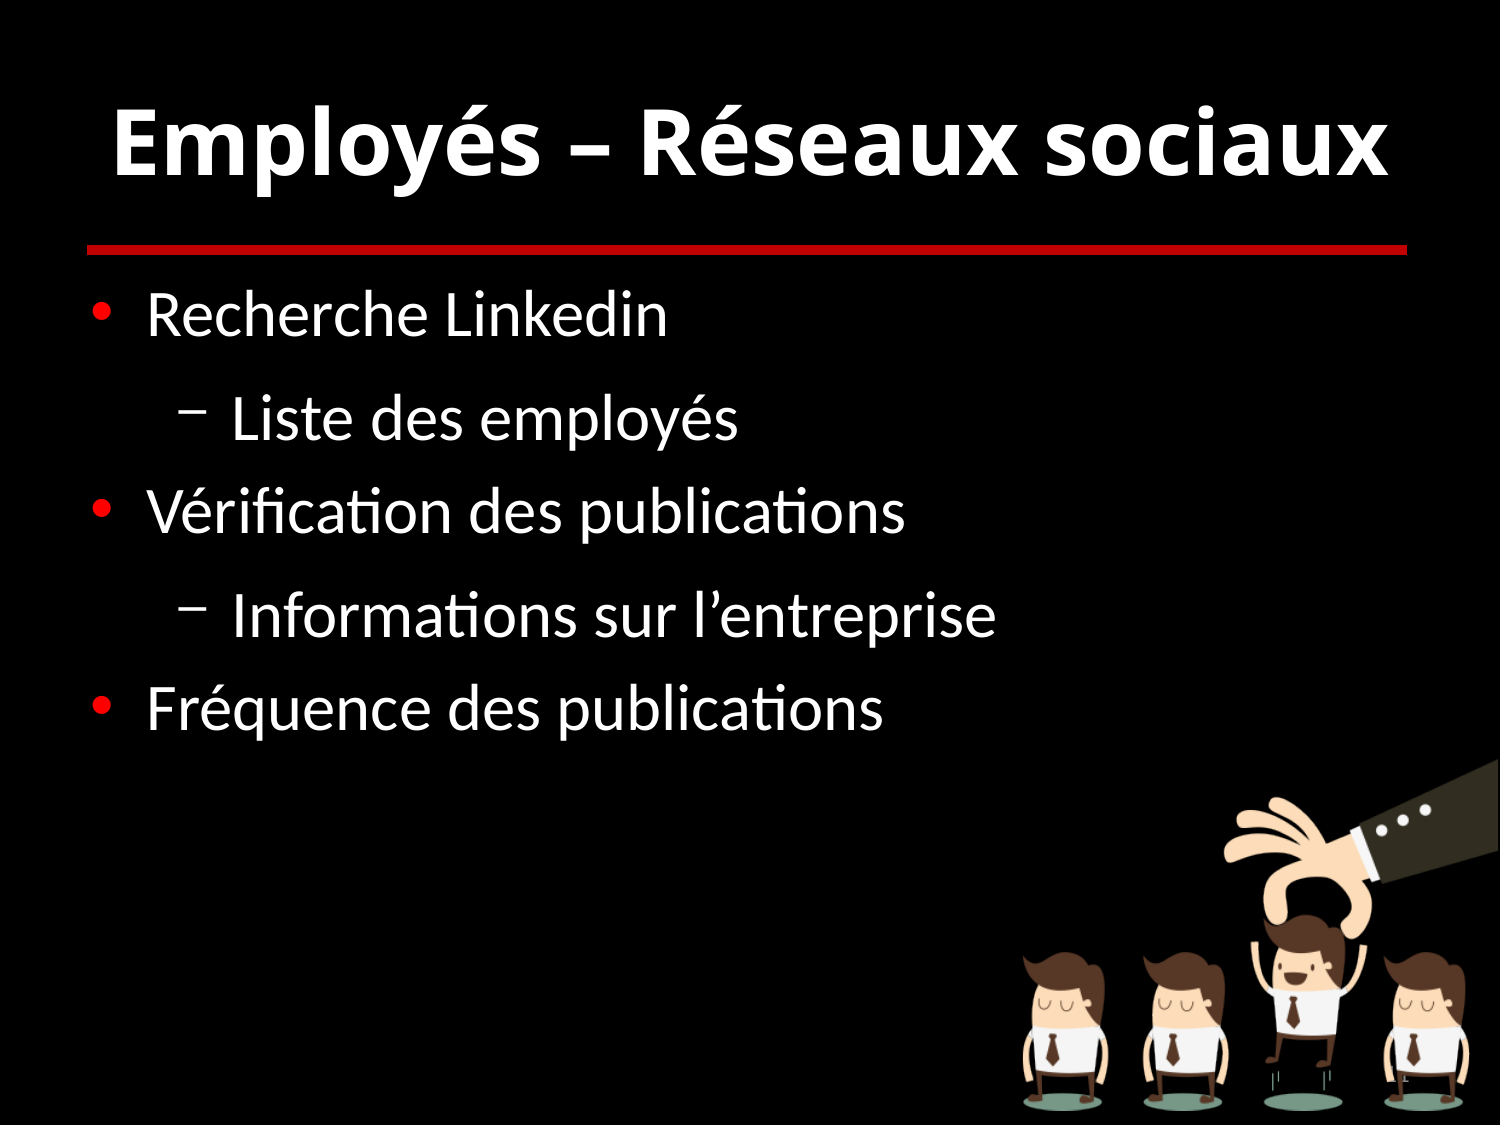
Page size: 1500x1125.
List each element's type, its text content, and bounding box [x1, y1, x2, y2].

title Employés – Réseaux sociaux [75, 45, 1425, 233]
list Recherche Linkedin Liste des employés Vérification des publications Informations sur l’entreprise Fréquence des publications [75, 262, 1425, 1005]
picture [897, 759, 1500, 1111]
